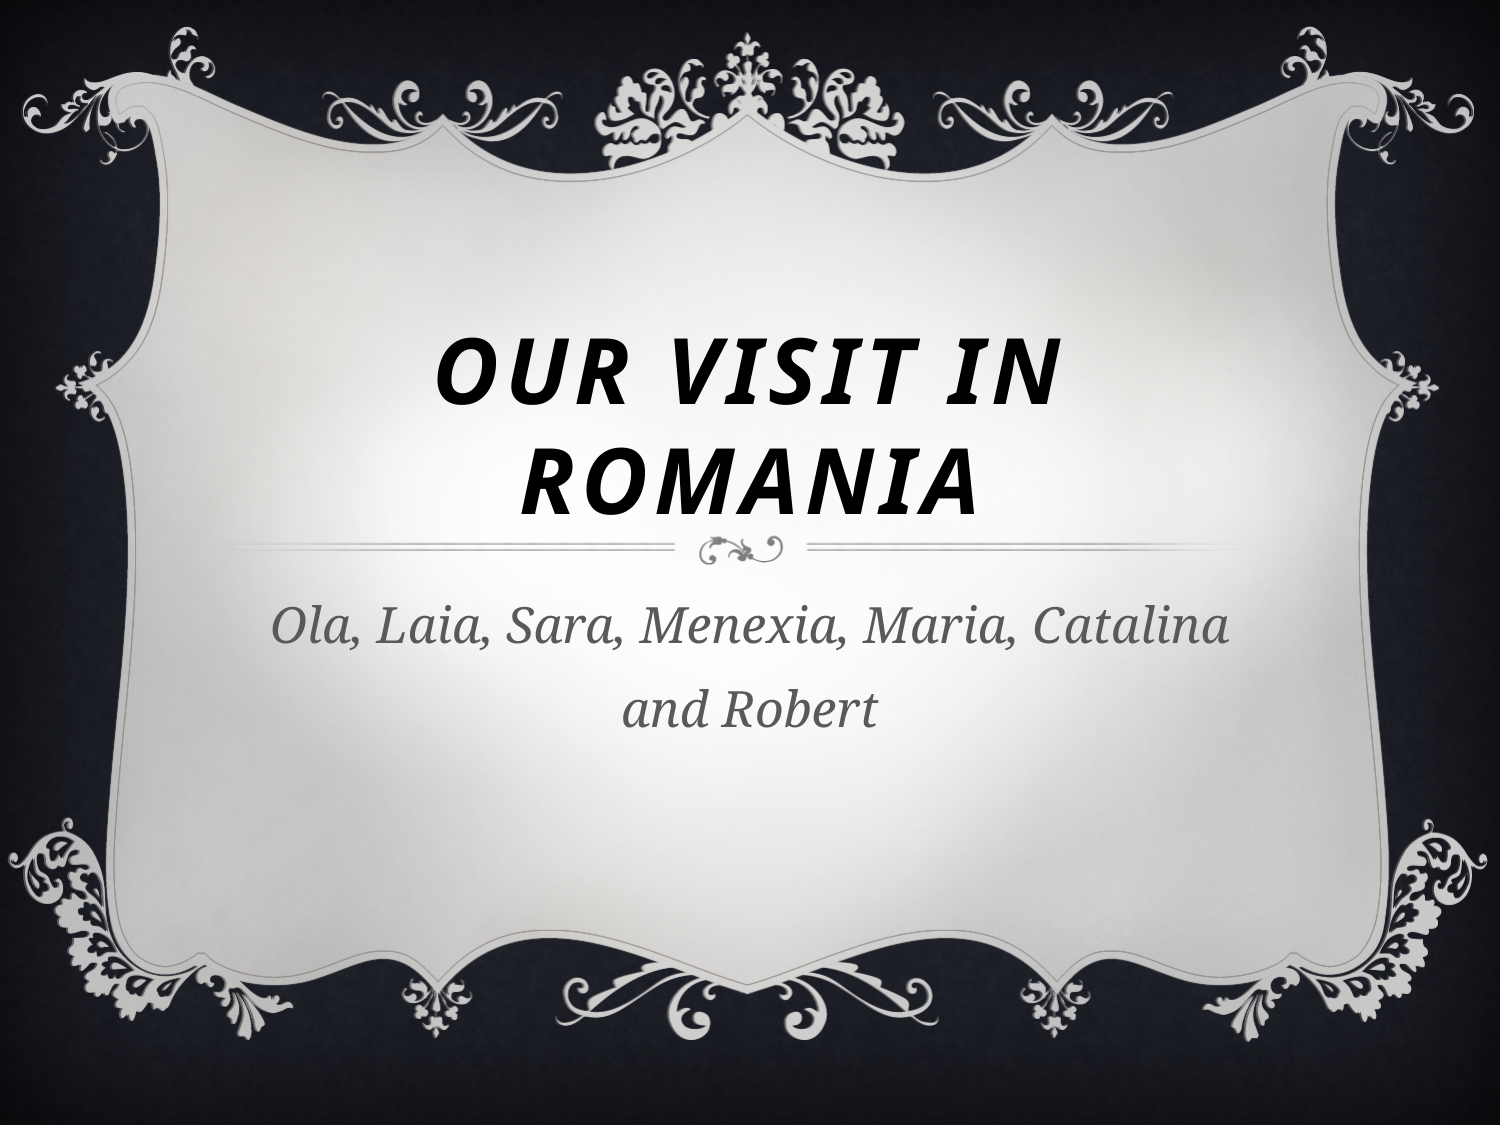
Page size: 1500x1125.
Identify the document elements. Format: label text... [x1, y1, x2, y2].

title OUR VISIT IN ROMANIA [225, 305, 1276, 518]
subtitle Ola, Laia, Sara, Menexia, Maria, Catalina and Robert [225, 562, 1276, 688]
